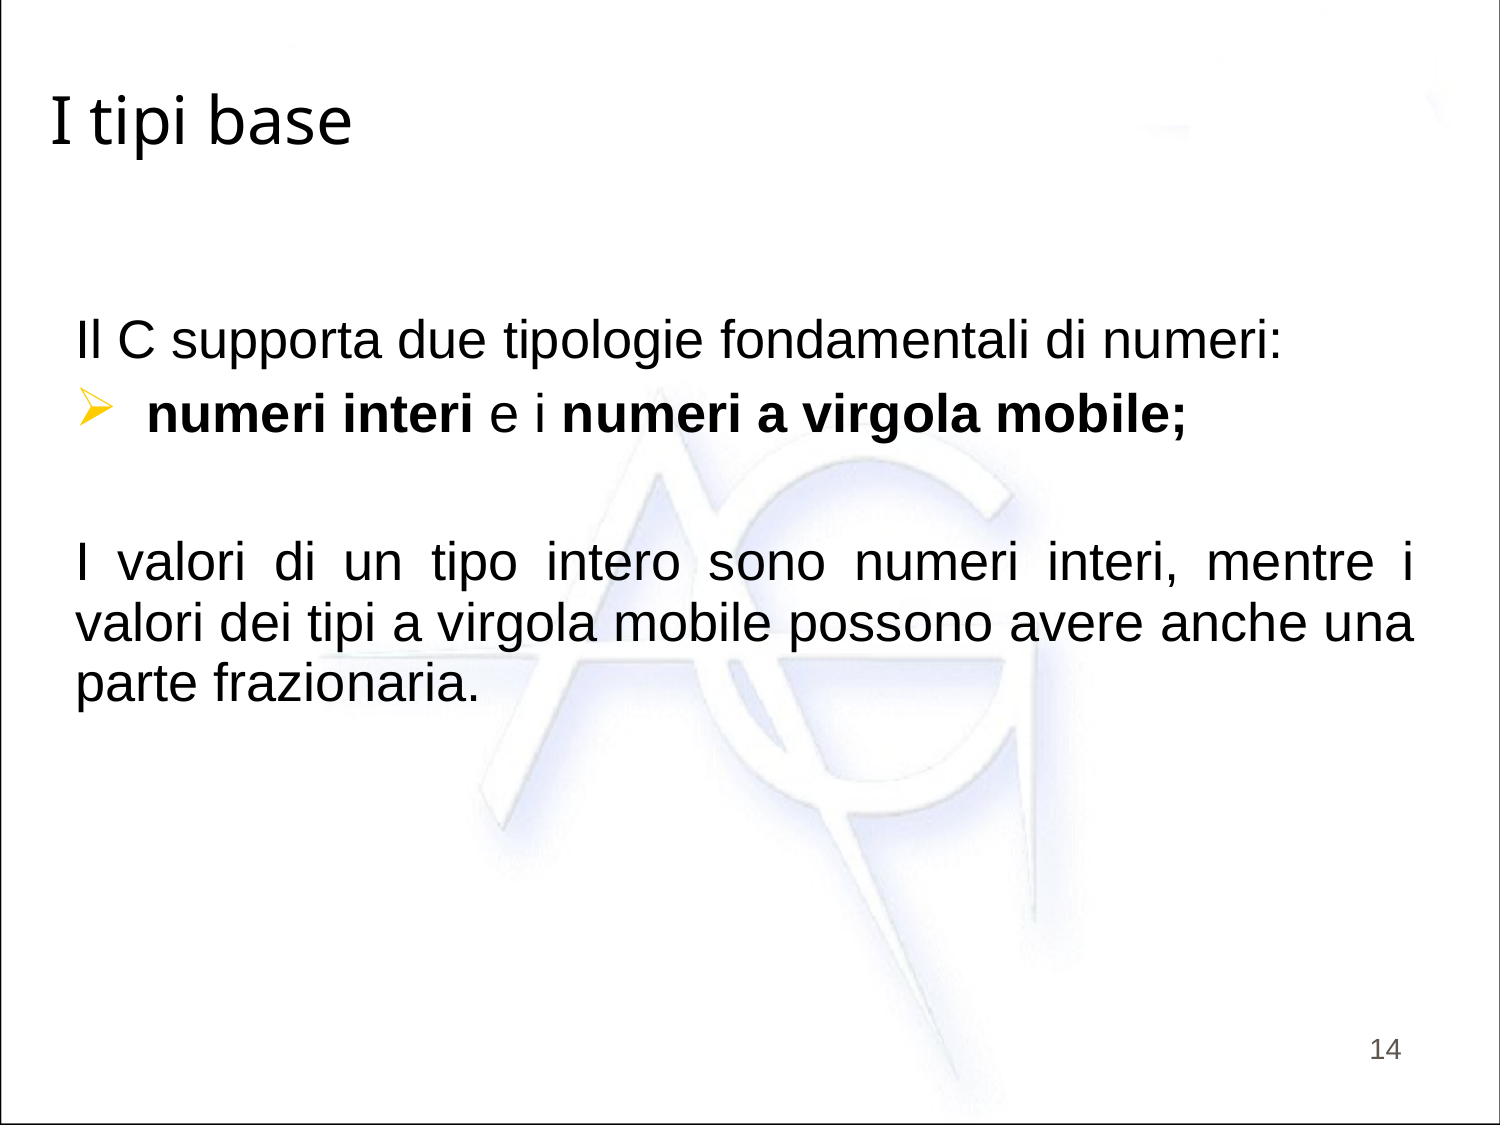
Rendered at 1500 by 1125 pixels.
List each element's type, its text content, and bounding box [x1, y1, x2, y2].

picture [0, 0, 1500, 1125]
title I tipi base [49, 0, 1438, 251]
list Il C supporta due tipologie fondamentali di numeri: numeri interi e i numeri a virgola mobile; I valori di un tipo intero sono numeri interi, mentre i valori dei tipi a virgola mobile possono avere anche una parte frazionaria. [74, 309, 1417, 1038]
